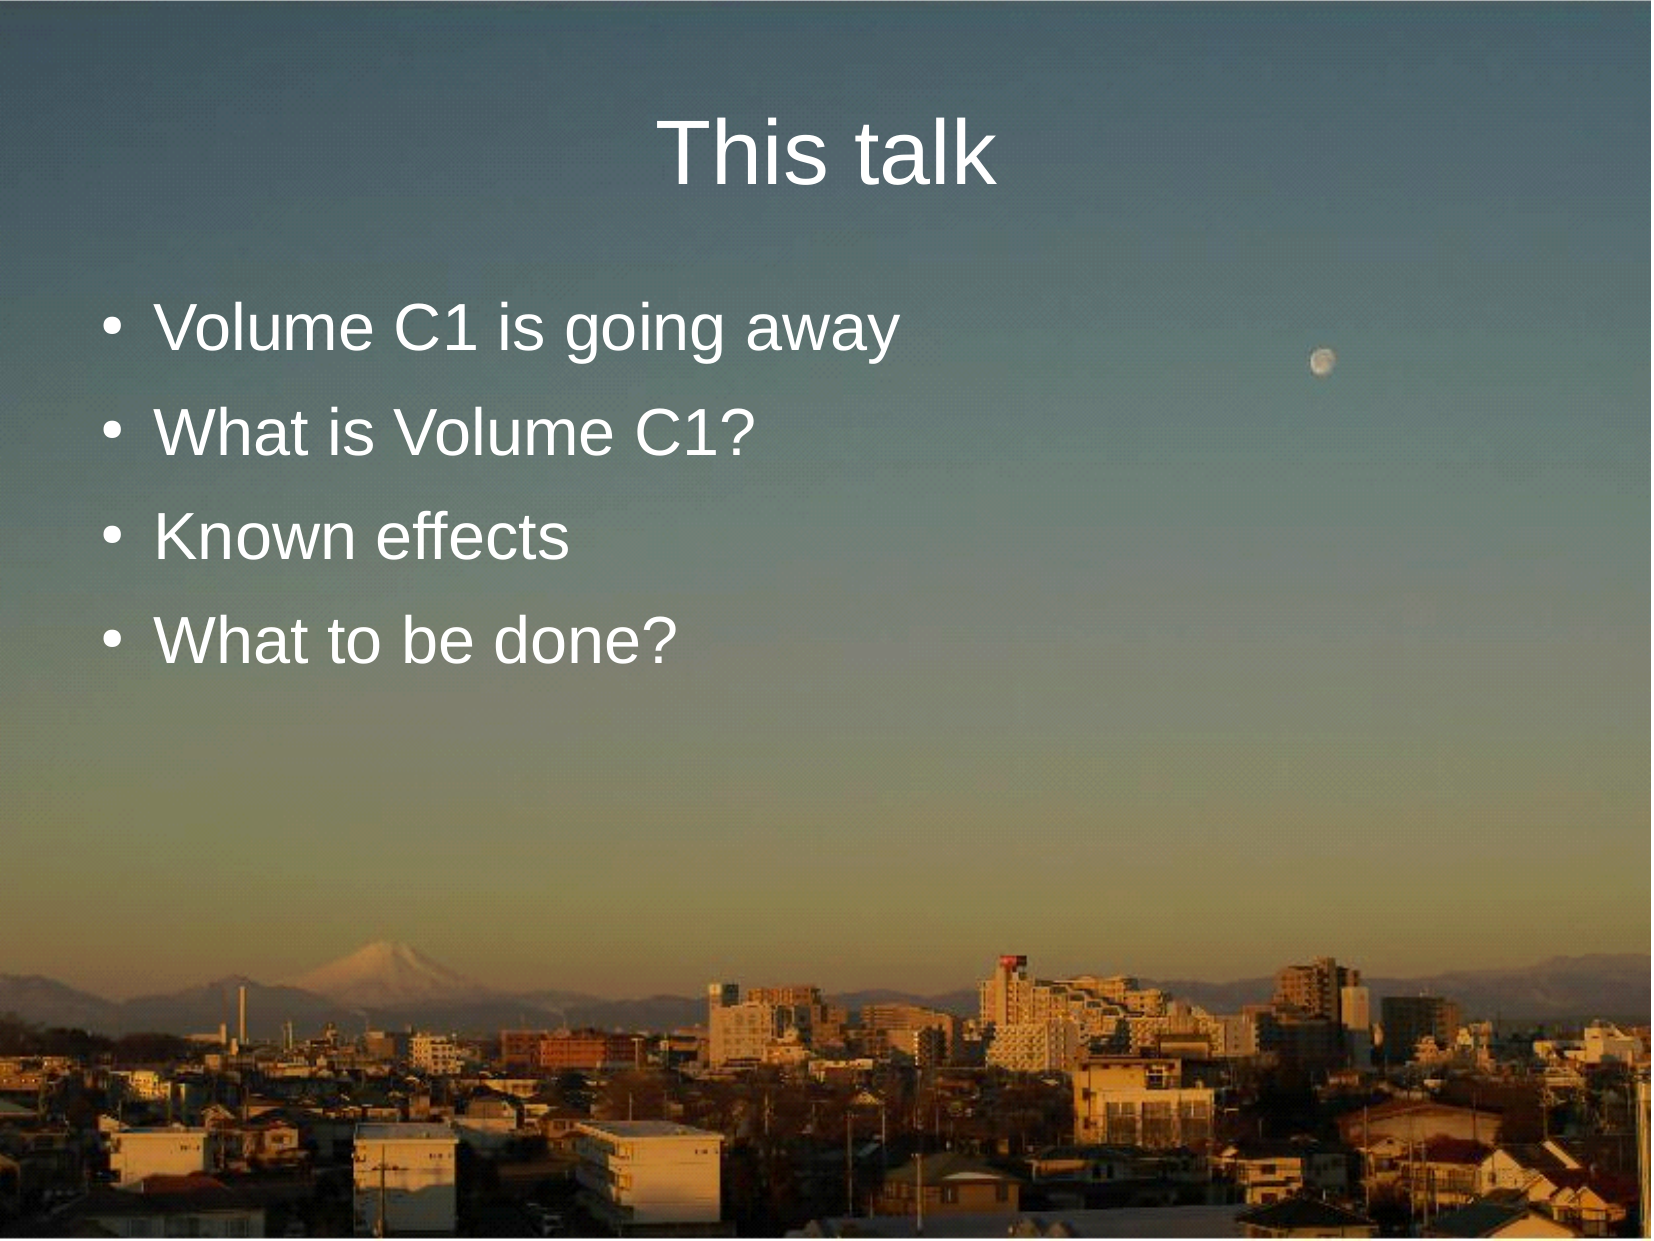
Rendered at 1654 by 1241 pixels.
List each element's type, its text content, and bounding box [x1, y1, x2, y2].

list Volume C1 is going away What is Volume C1? Known effects What to be done? [82, 290, 1571, 1010]
picture [0, 0, 1651, 1241]
title This talk [82, 49, 1571, 257]
